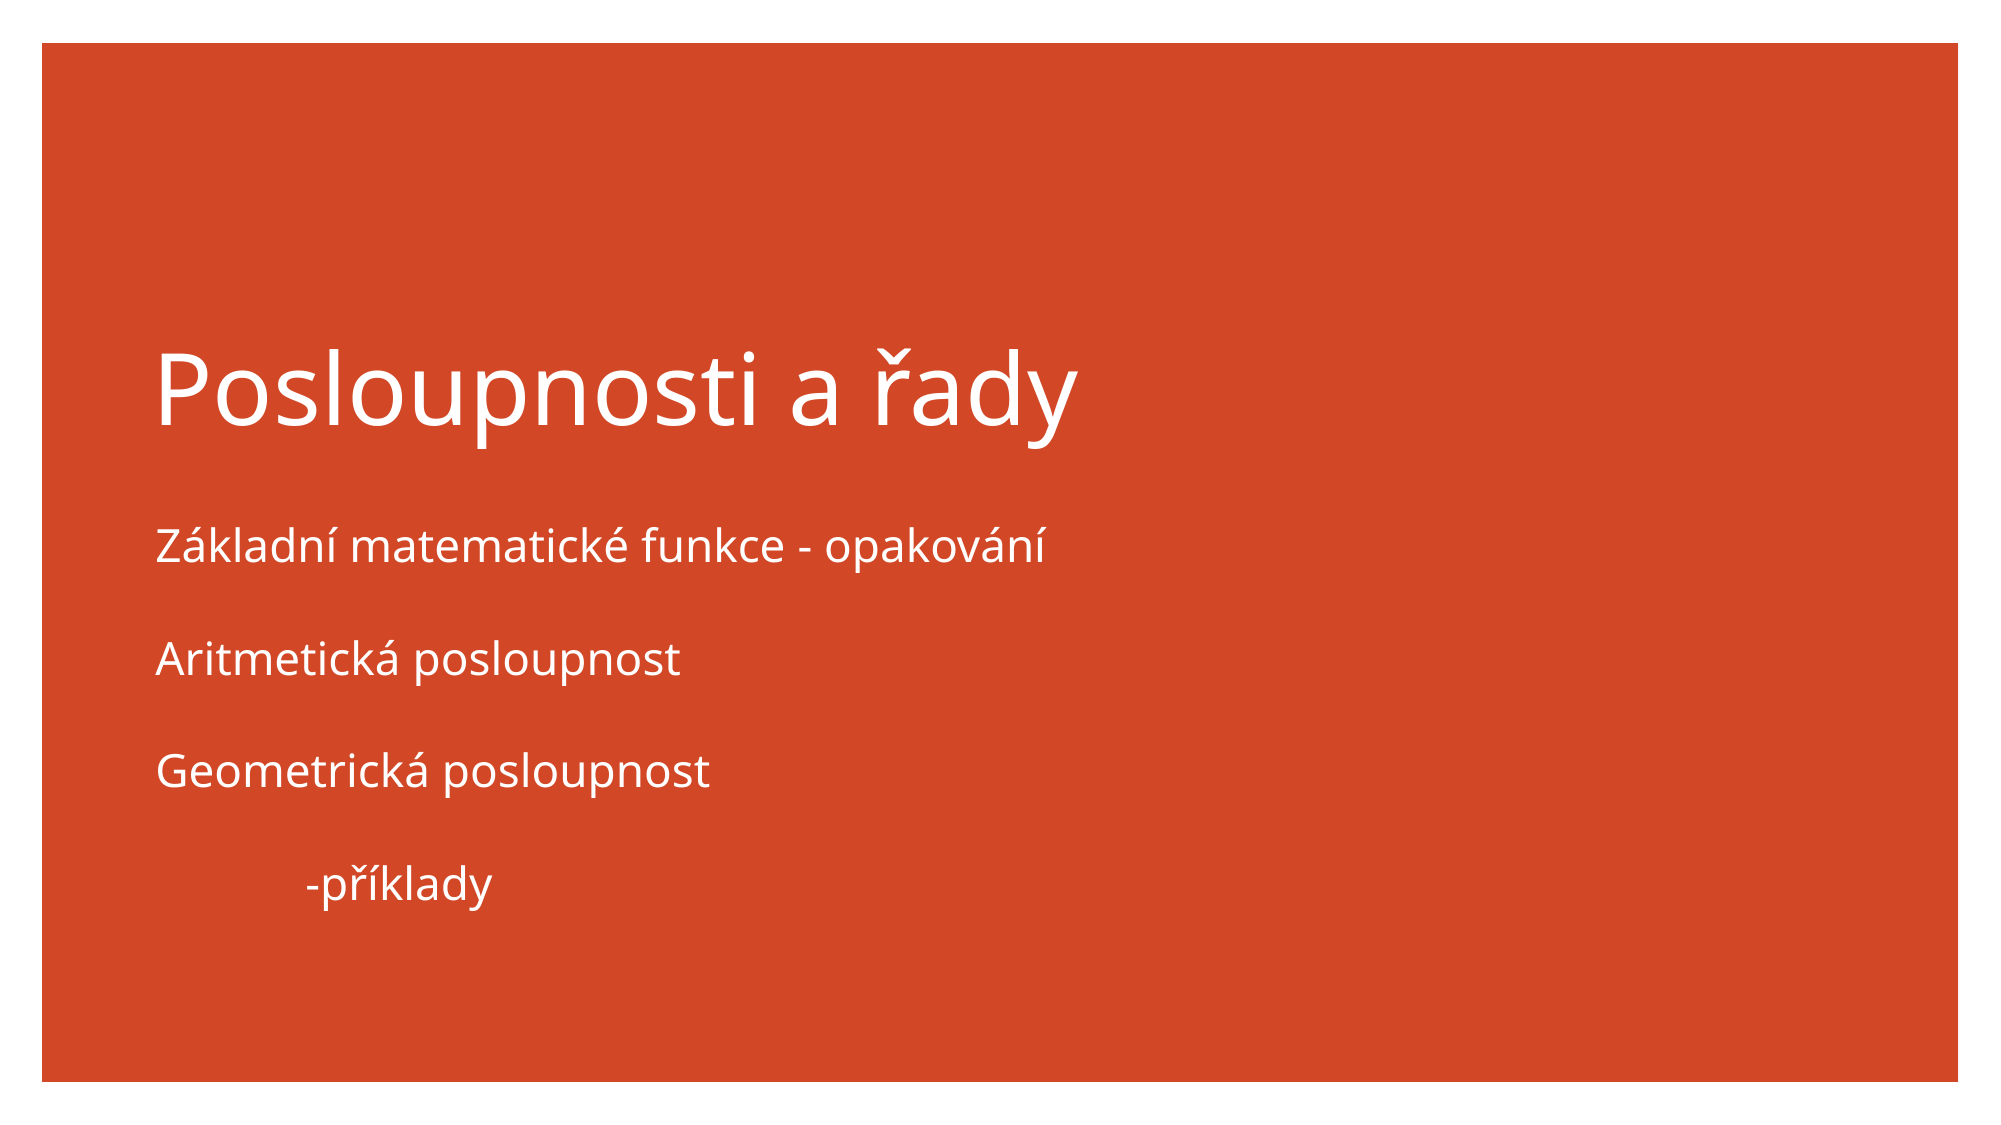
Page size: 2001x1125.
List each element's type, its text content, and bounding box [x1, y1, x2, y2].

title Posloupnosti a řady [137, 190, 1863, 583]
subtitle Základní matematické funkce - opakování Aritmetická posloupnost Geometrická posloupnost -příklady [140, 481, 1713, 935]
